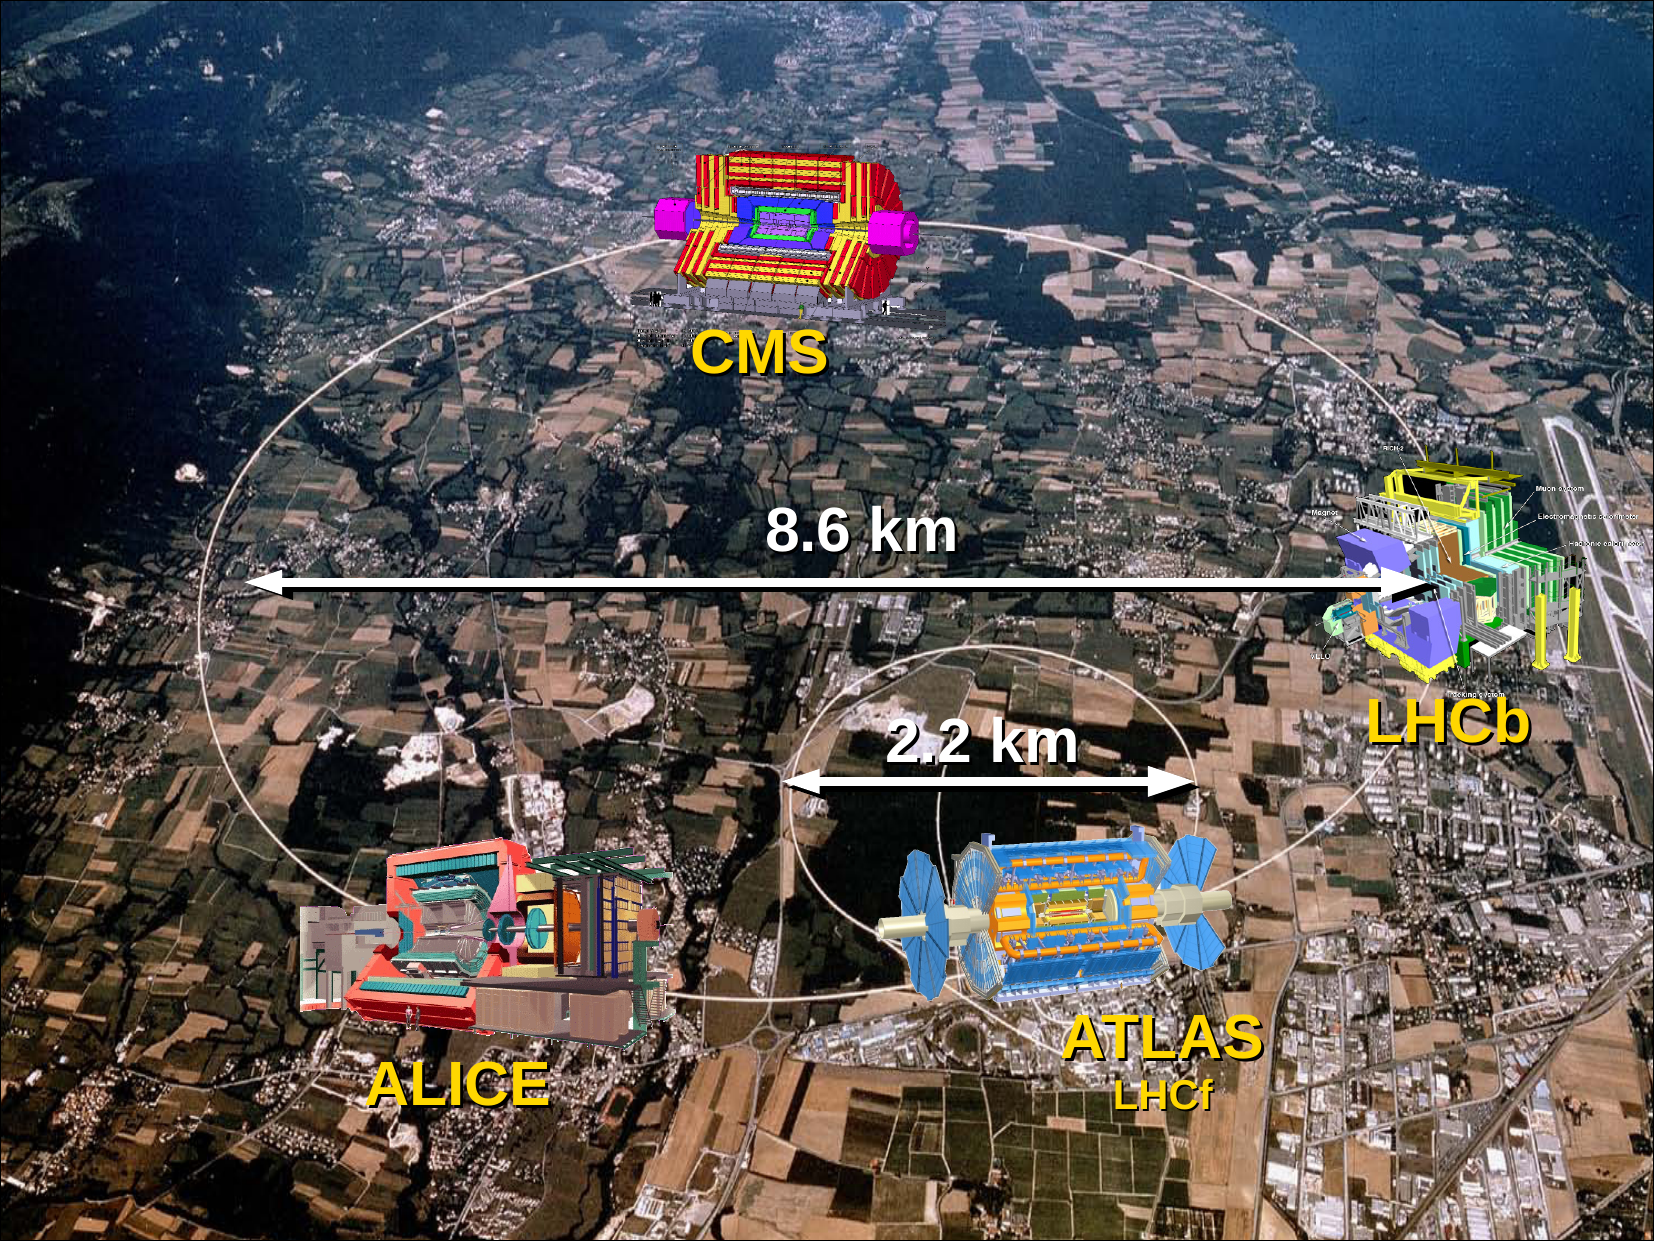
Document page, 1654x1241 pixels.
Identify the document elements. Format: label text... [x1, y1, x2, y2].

text_box 2.2 km [870, 698, 1134, 783]
text_box ALICE [349, 1041, 575, 1127]
text_box CMS [675, 309, 901, 395]
text_box LHCb [1350, 678, 1576, 764]
picture [1, 1, 1653, 1240]
text_box ATLAS LHCf [1012, 994, 1313, 1127]
text_box 8.6 km [750, 487, 1083, 572]
